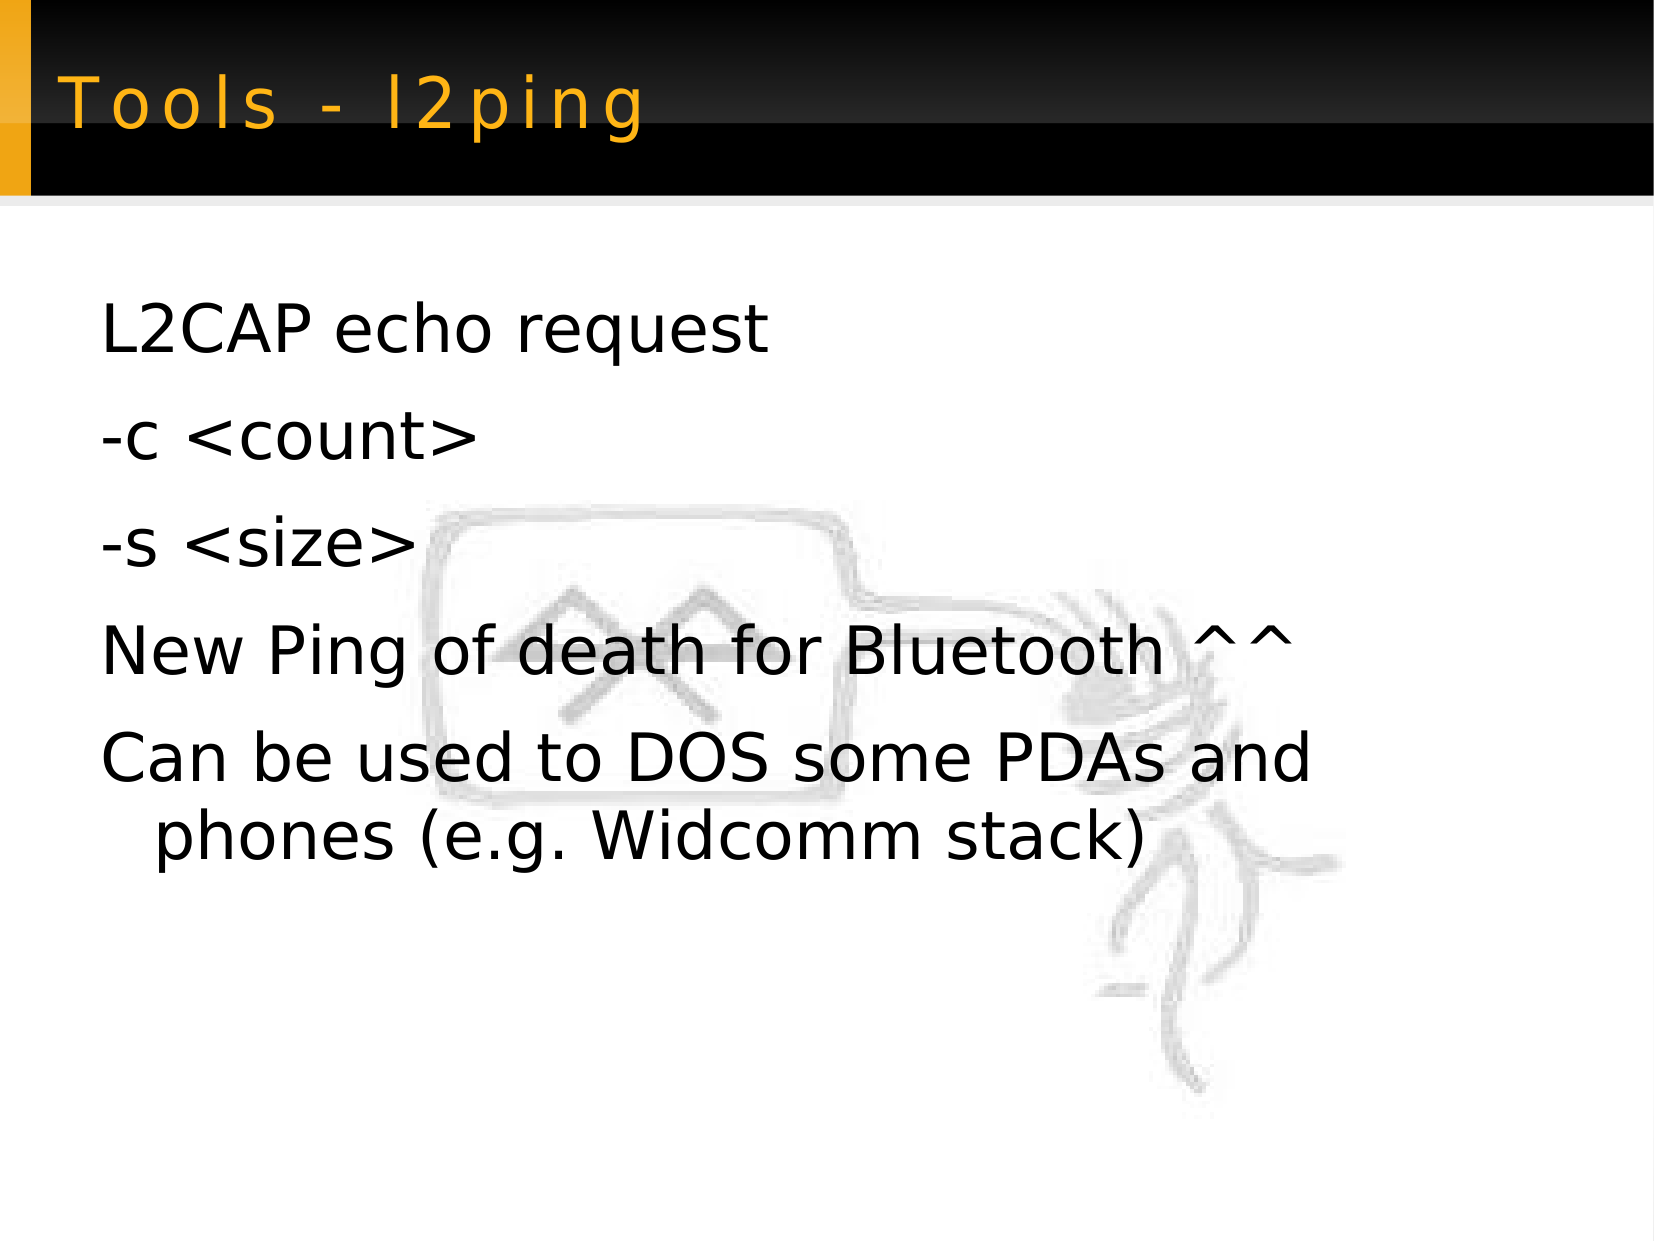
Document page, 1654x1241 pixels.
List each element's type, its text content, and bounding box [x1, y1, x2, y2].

list L2CAP echo request -c <count> -s <size> New Ping of death for Bluetooth ^^ Can be used to DOS some PDAs and phones (e.g. Widcomm stack) [82, 290, 1571, 1109]
title Tools - l2ping [59, 29, 1270, 178]
picture [0, 0, 1654, 1241]
